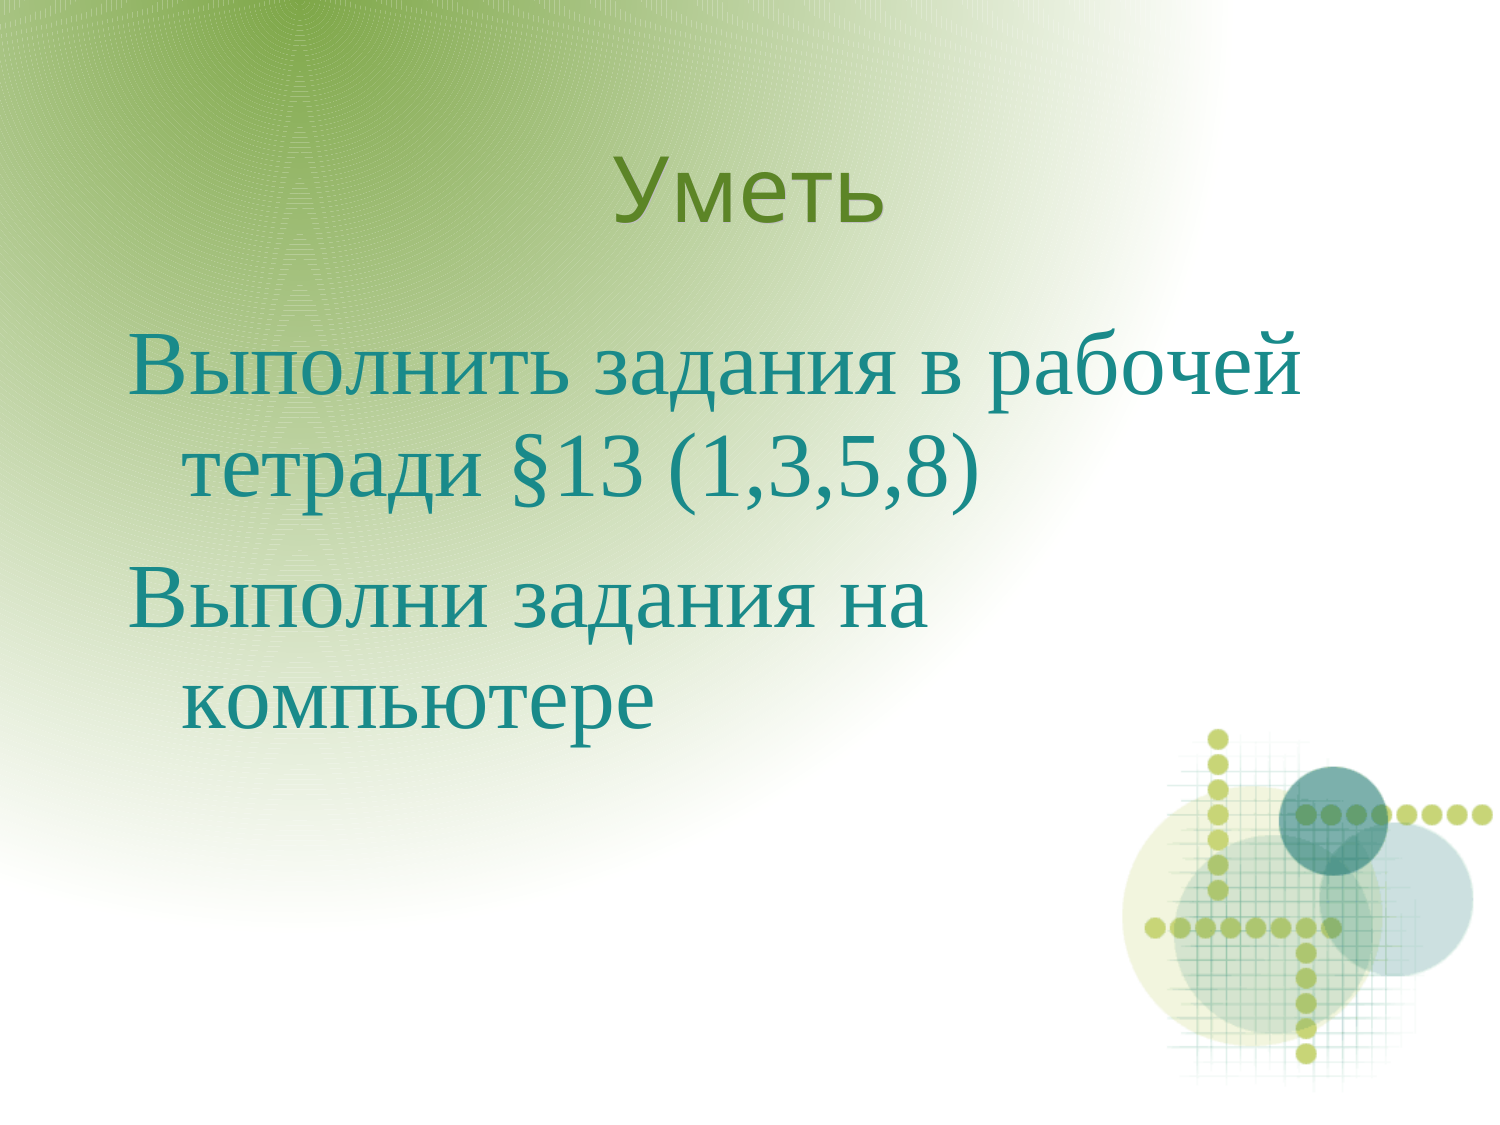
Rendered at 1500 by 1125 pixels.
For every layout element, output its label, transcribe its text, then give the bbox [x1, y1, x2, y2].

picture [1110, 718, 1500, 1098]
list Выполнить задания в рабочей тетради §13 (1,3,5,8) Выполни задания на компьютере [110, 312, 1392, 1007]
title Уметь [110, 100, 1392, 274]
